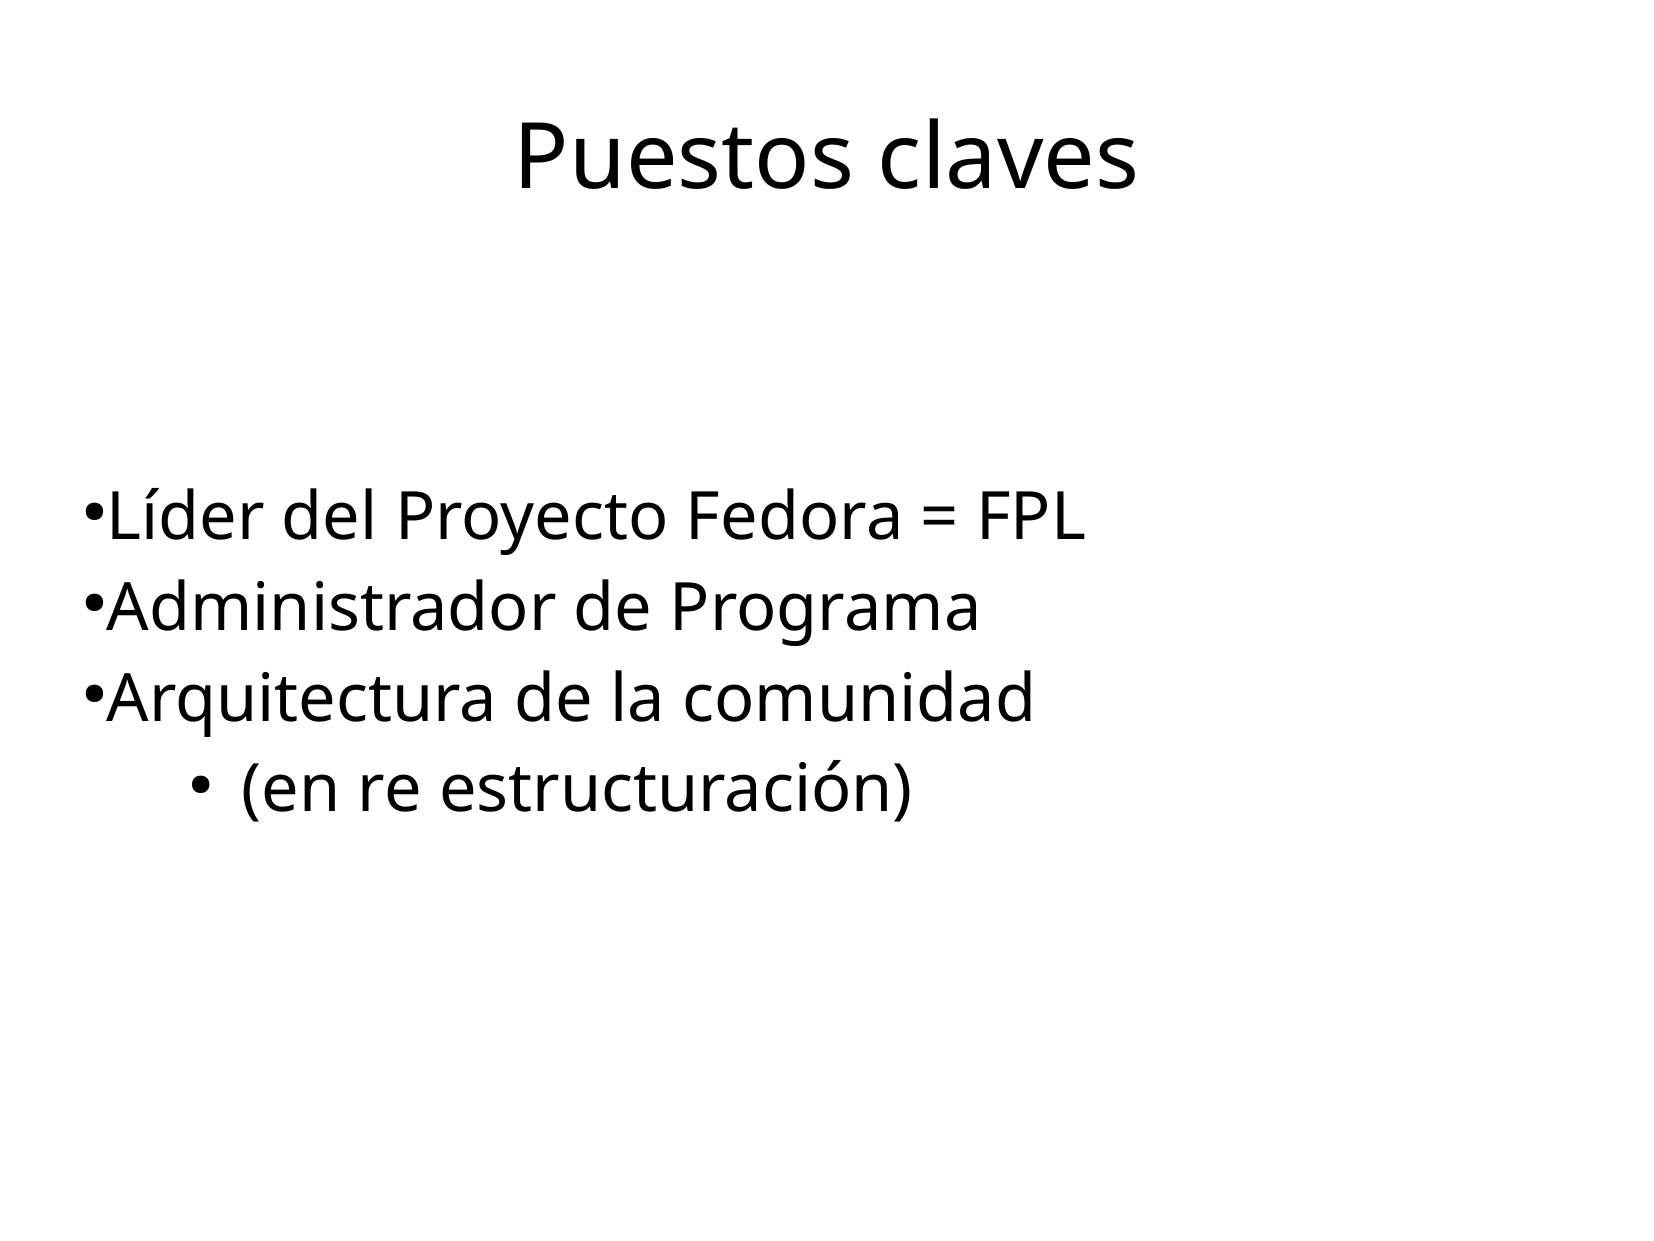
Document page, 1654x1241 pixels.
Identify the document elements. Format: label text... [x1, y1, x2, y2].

title Puestos claves [82, 49, 1571, 257]
subtitle Líder del Proyecto Fedora = FPL Administrador de Programa Arquitectura de la comunidad (en re estructuración) [82, 290, 1538, 1010]
